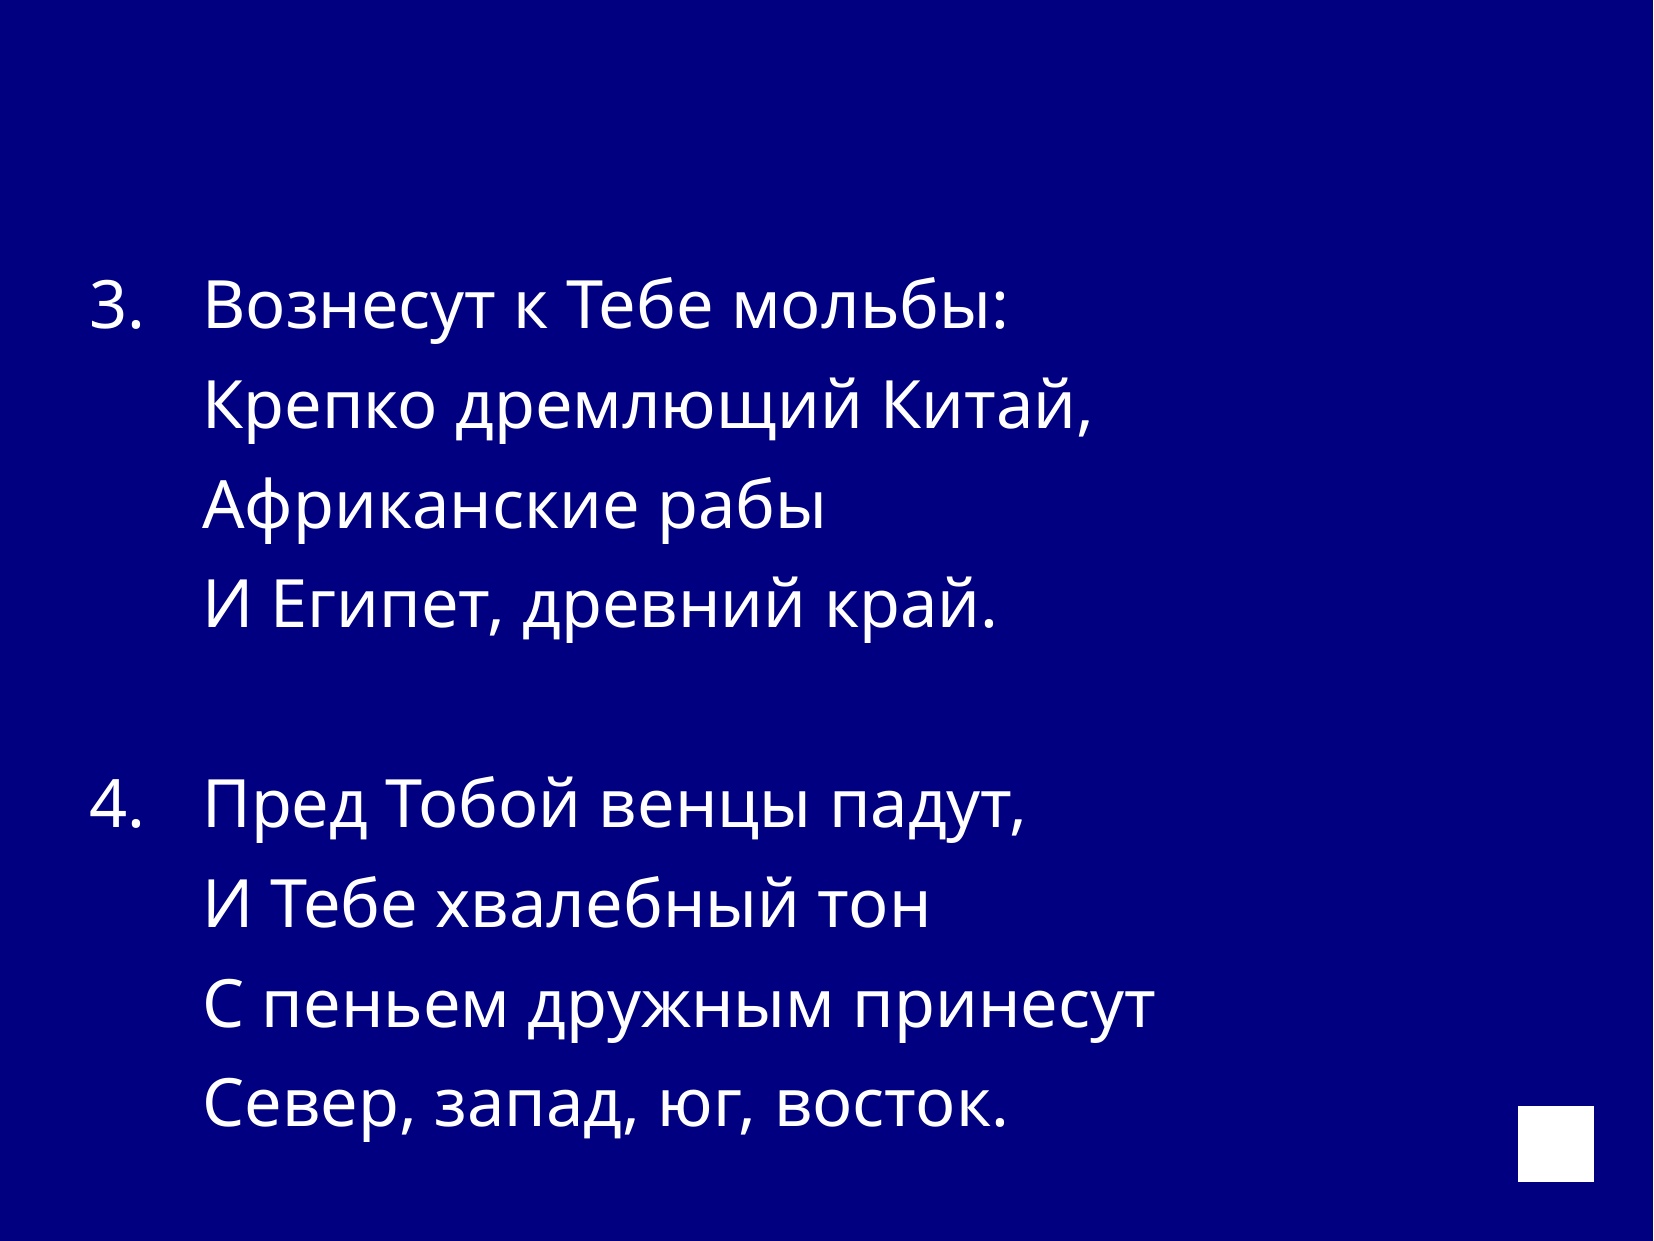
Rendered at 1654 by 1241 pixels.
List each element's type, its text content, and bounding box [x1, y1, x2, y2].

text_box [1518, 1106, 1594, 1182]
text_box 3. Вознесут к Тебе мольбы: Крепко дремлющий Китай, Африканские рабы И Египет, древний край. 4. Пред Тобой венцы падут, И Тебе хвалебный тон С пеньем дружным принесут Север, запад, юг, восток. [75, 150, 1576, 1163]
